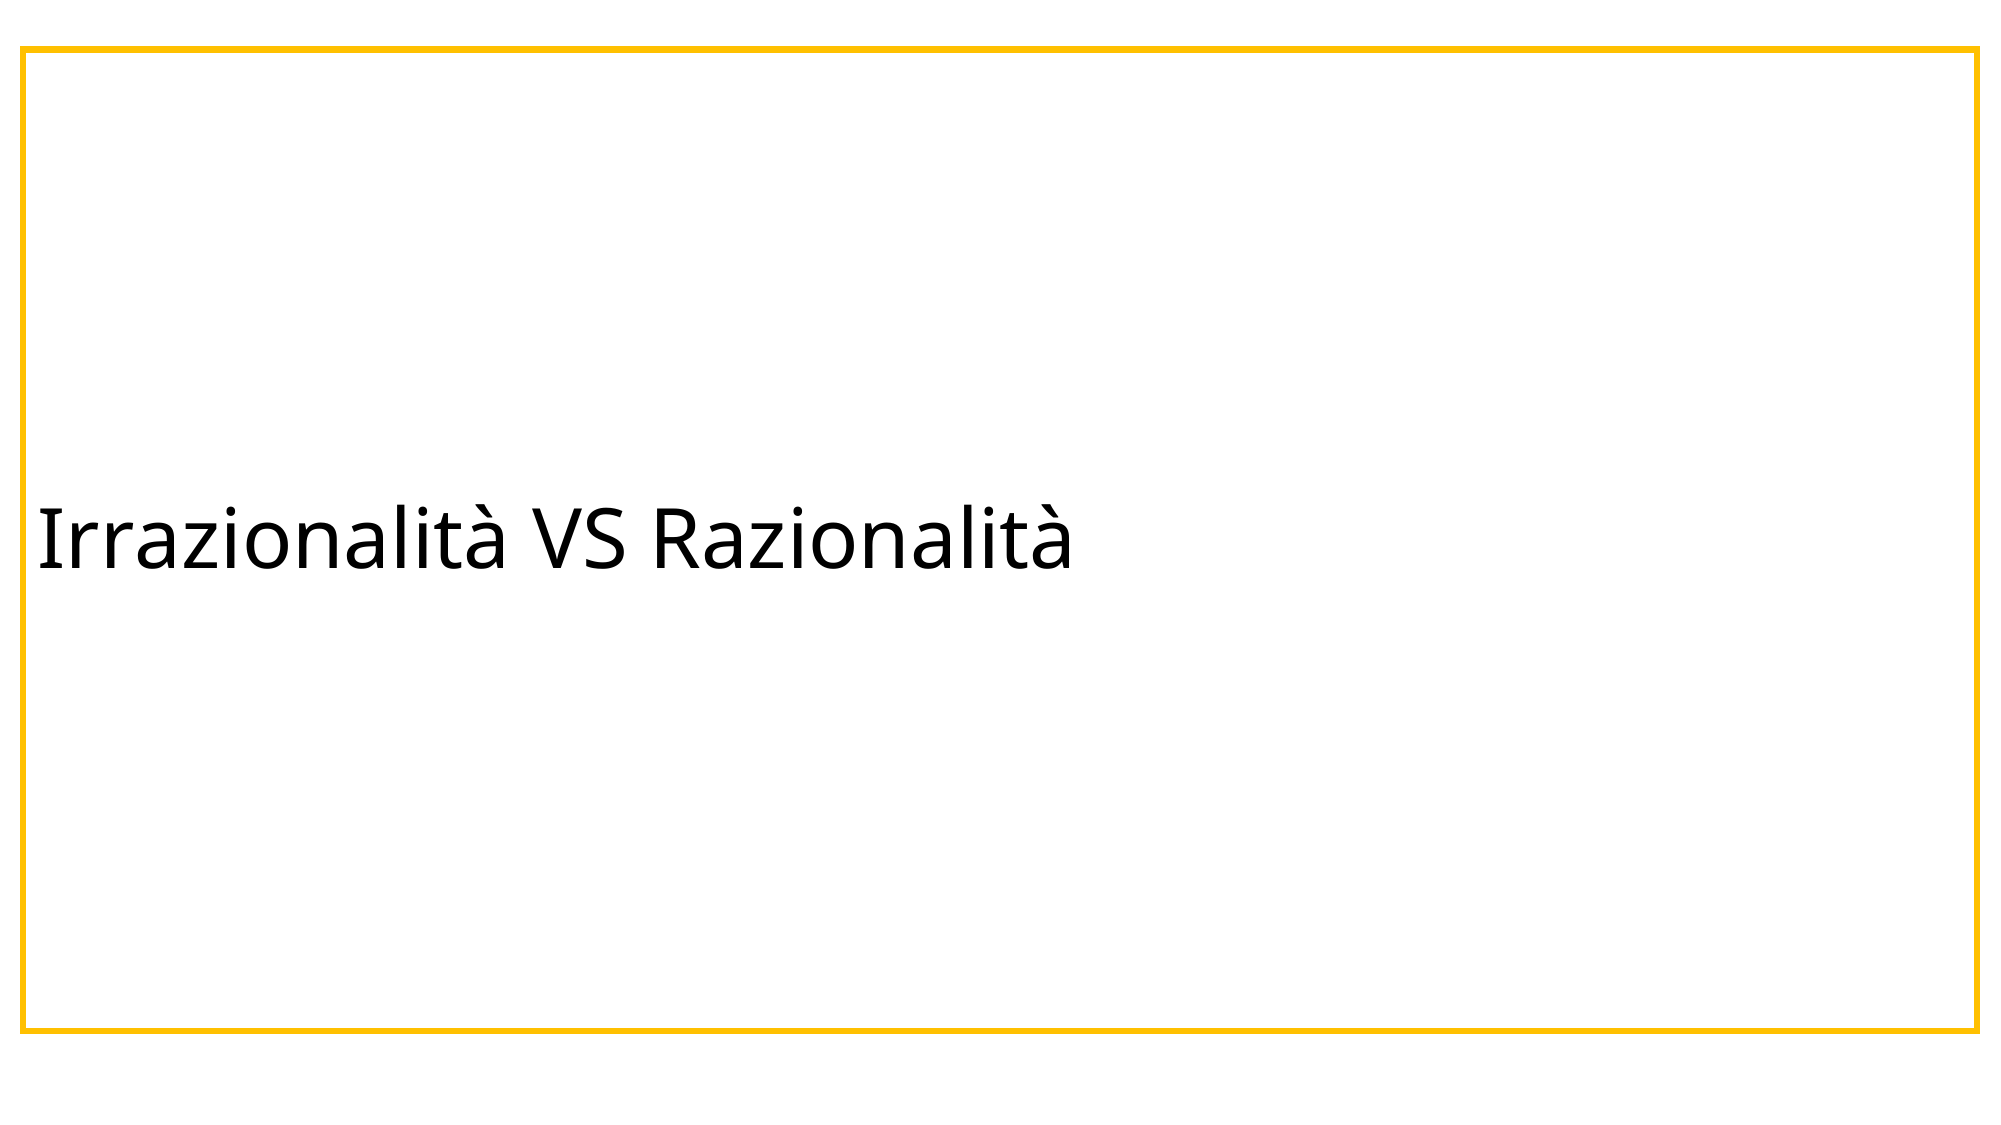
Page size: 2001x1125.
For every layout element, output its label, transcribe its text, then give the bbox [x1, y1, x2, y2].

text_box Irrazionalità VS Razionalità [22, 49, 1978, 1031]
